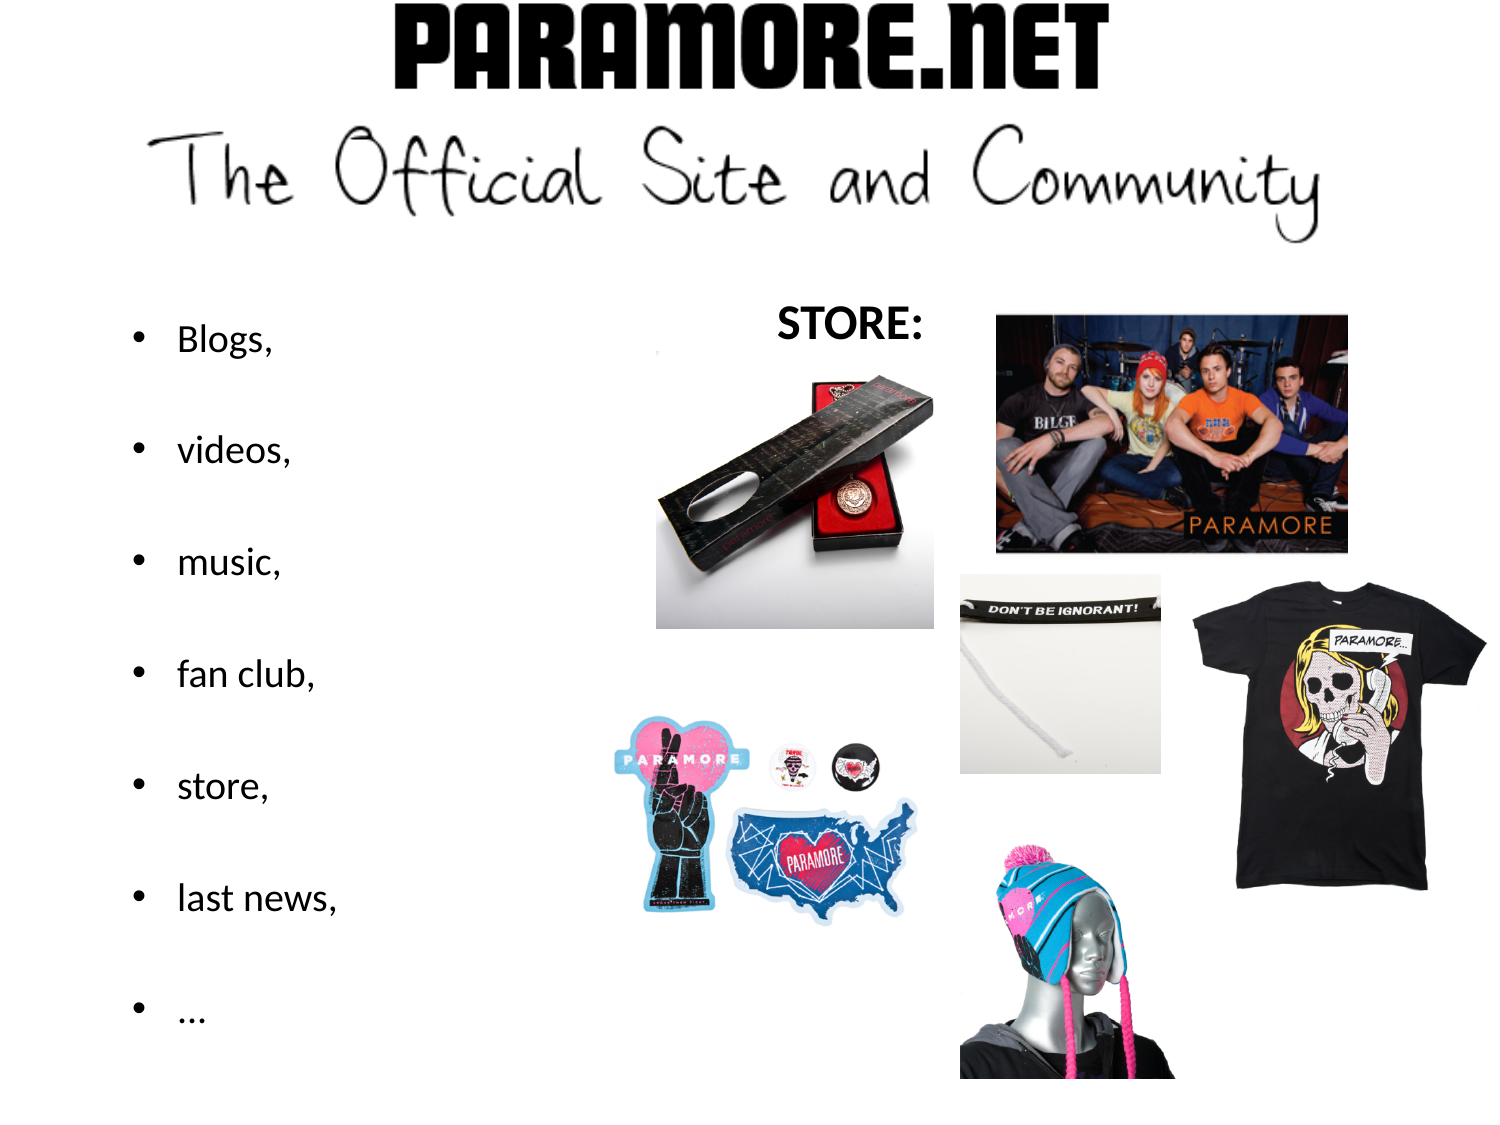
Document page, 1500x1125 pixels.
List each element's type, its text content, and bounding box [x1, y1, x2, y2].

picture [609, 667, 922, 981]
list Blogs, videos, music, fan club, store, last news, ... [117, 304, 780, 1047]
list STORE: [761, 251, 1425, 357]
picture [386, 0, 1120, 108]
picture [140, 117, 1341, 249]
picture [656, 351, 934, 629]
picture [960, 257, 1500, 1079]
